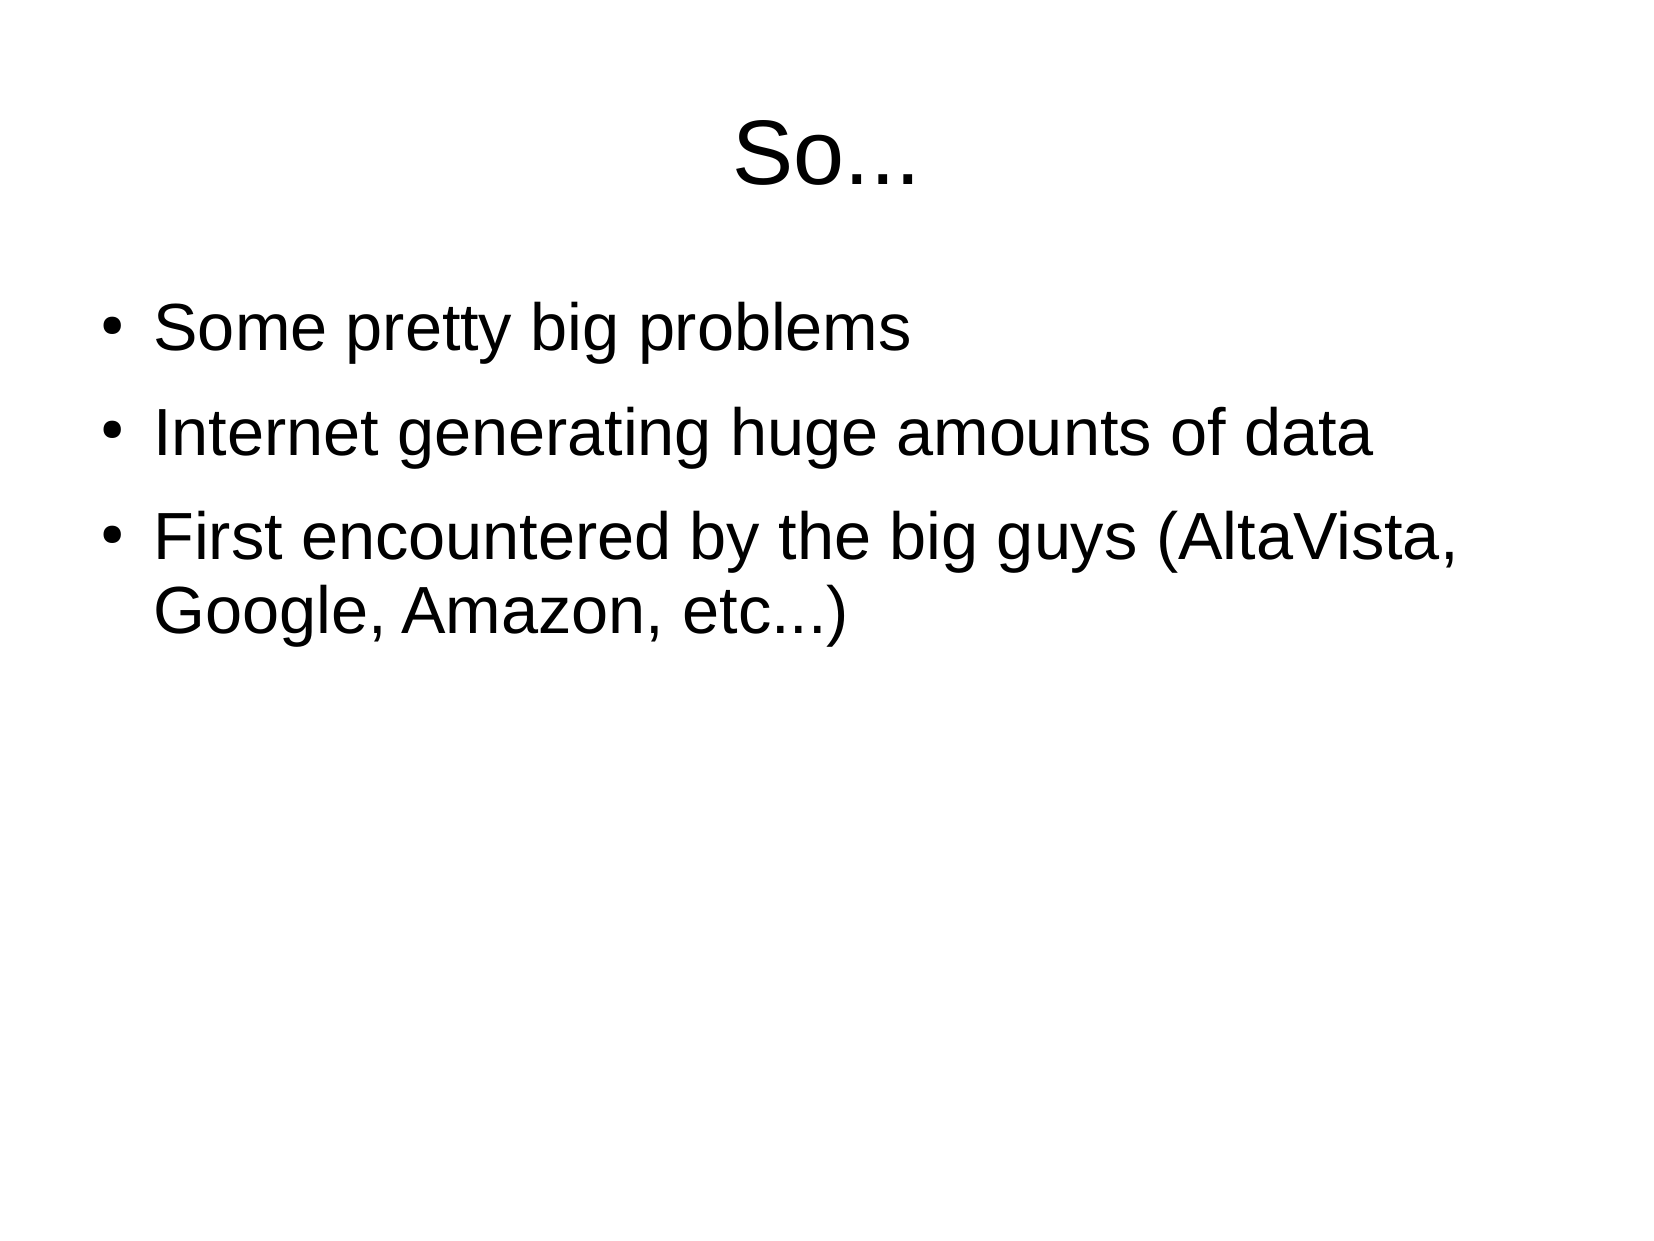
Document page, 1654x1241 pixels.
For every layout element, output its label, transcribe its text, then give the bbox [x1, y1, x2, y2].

title So... [82, 49, 1571, 257]
list Some pretty big problems Internet generating huge amounts of data First encountered by the big guys (AltaVista, Google, Amazon, etc...) [82, 290, 1571, 1109]
